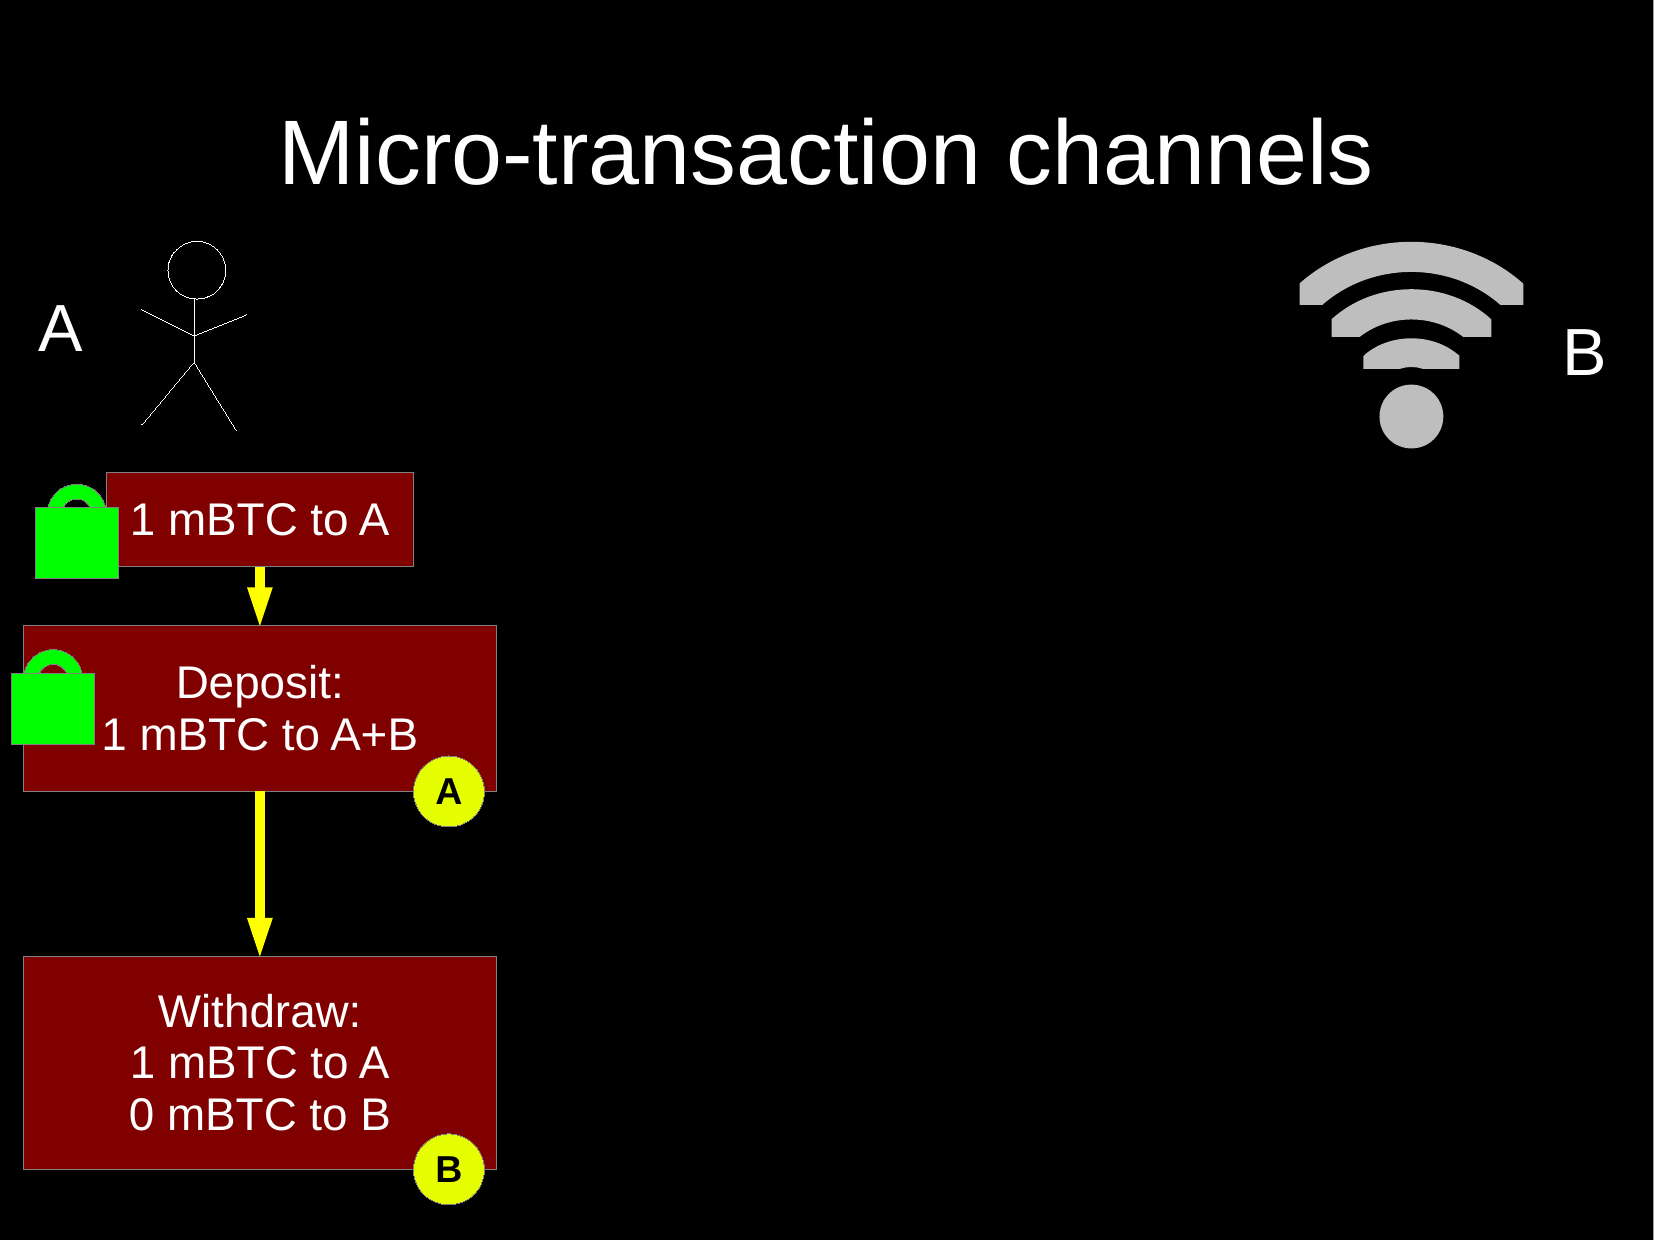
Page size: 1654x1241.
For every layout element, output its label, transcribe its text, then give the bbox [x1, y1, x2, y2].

text_box Deposit: 1 mBTC to A+B [23, 625, 497, 792]
text_box Withdraw: 1 mBTC to A 0 mBTC to B [23, 956, 497, 1170]
text_box B [1547, 307, 1622, 397]
text_box [11, 649, 95, 745]
text_box B [413, 1133, 485, 1205]
title Micro-transaction channels [82, 49, 1571, 257]
text_box 1 mBTC to A [106, 472, 414, 567]
text_box [35, 484, 119, 579]
picture [1275, 200, 1548, 473]
text_box A [413, 755, 485, 827]
text_box A [23, 283, 98, 374]
